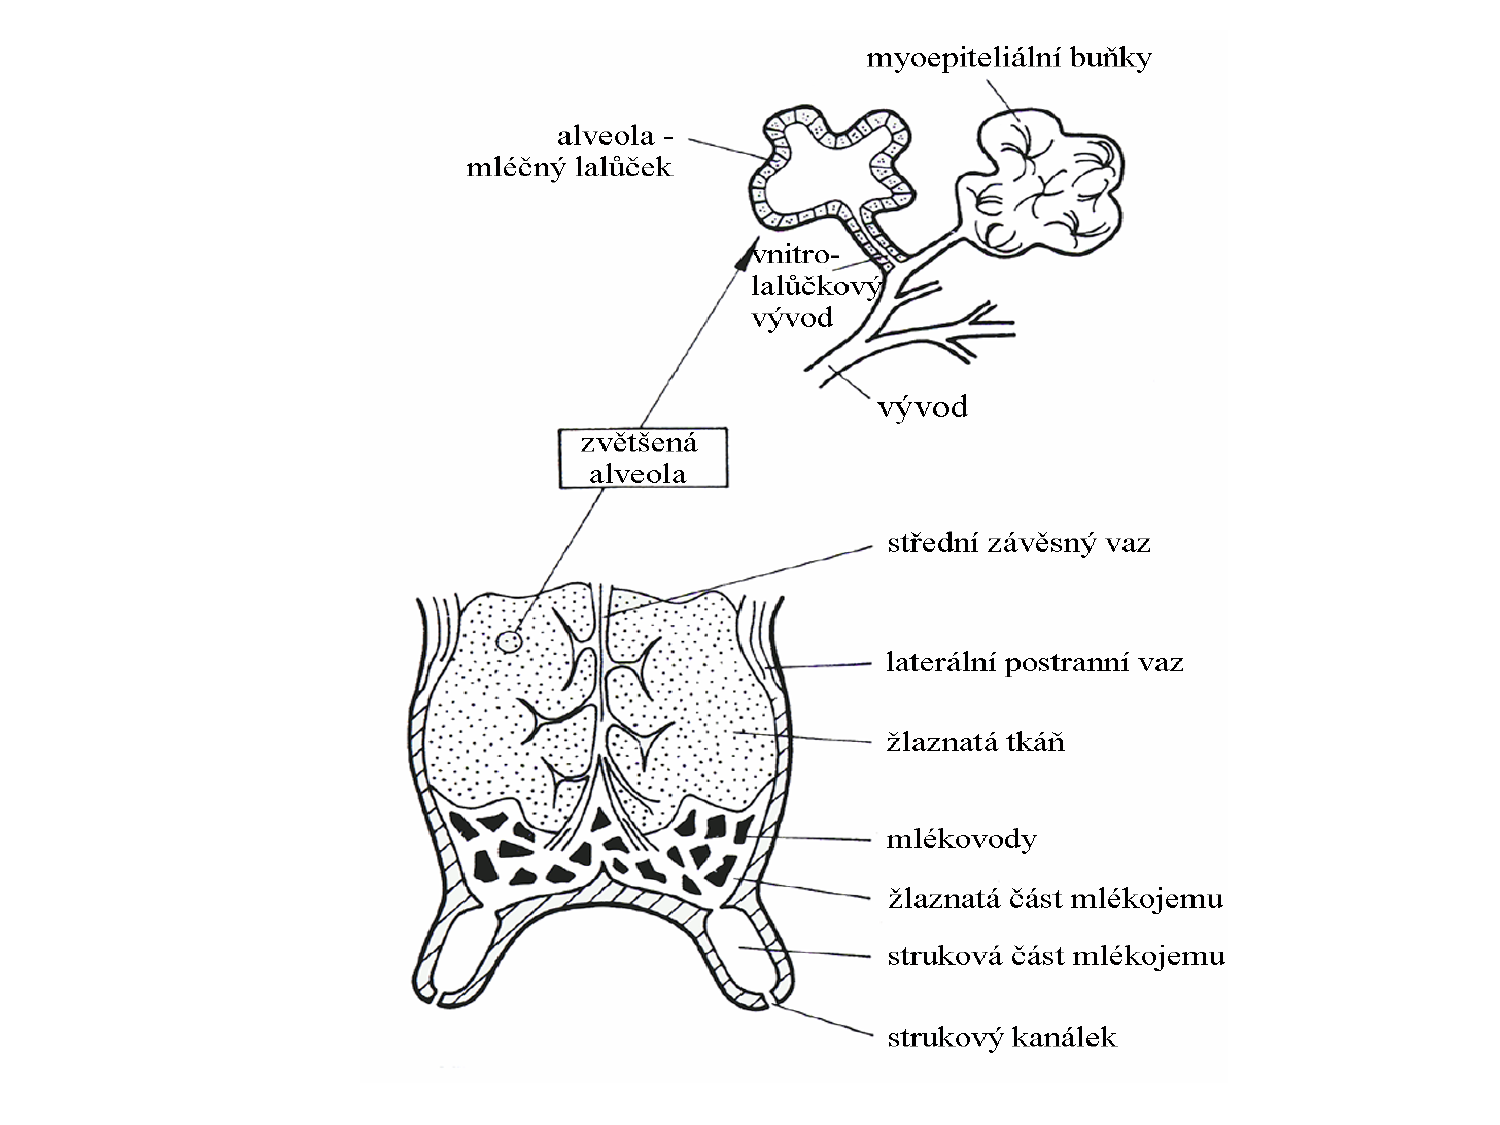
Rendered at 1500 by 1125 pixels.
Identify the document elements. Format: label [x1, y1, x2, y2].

picture [360, 30, 1228, 1083]
